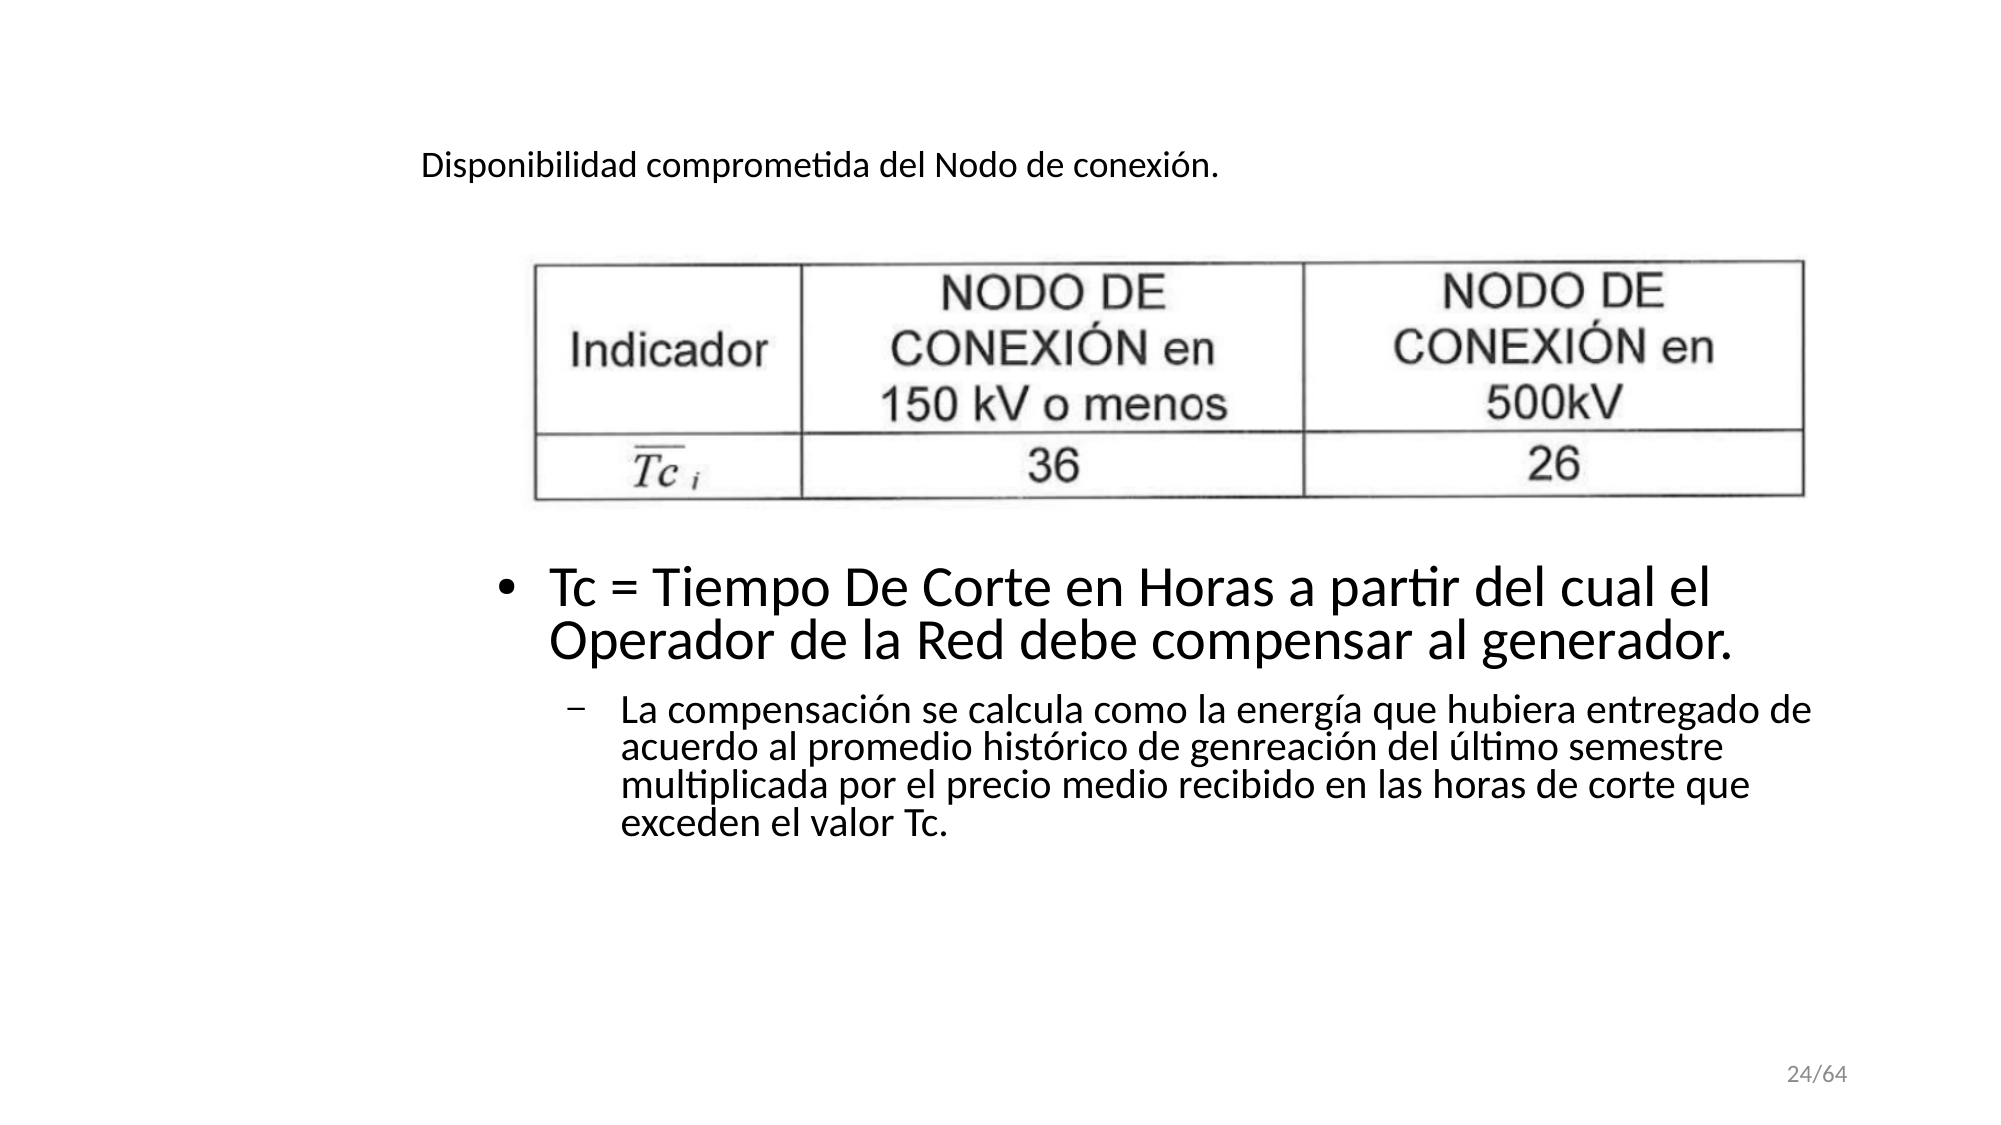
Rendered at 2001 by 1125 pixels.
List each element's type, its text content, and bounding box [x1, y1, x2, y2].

list Tc = Tiempo De Corte en Horas a partir del cual el Operador de la Red debe compensar al generador. La compensación se calcula como la energía que hubiera entregado de acuerdo al promedio histórico de genreación del último semestre multiplicada por el precio medio recibido en las horas de corte que exceden el valor Tc. [478, 564, 1879, 1083]
title Disponibilidad comprometida del Nodo de conexión. [421, 65, 1833, 272]
picture [500, 241, 1818, 514]
